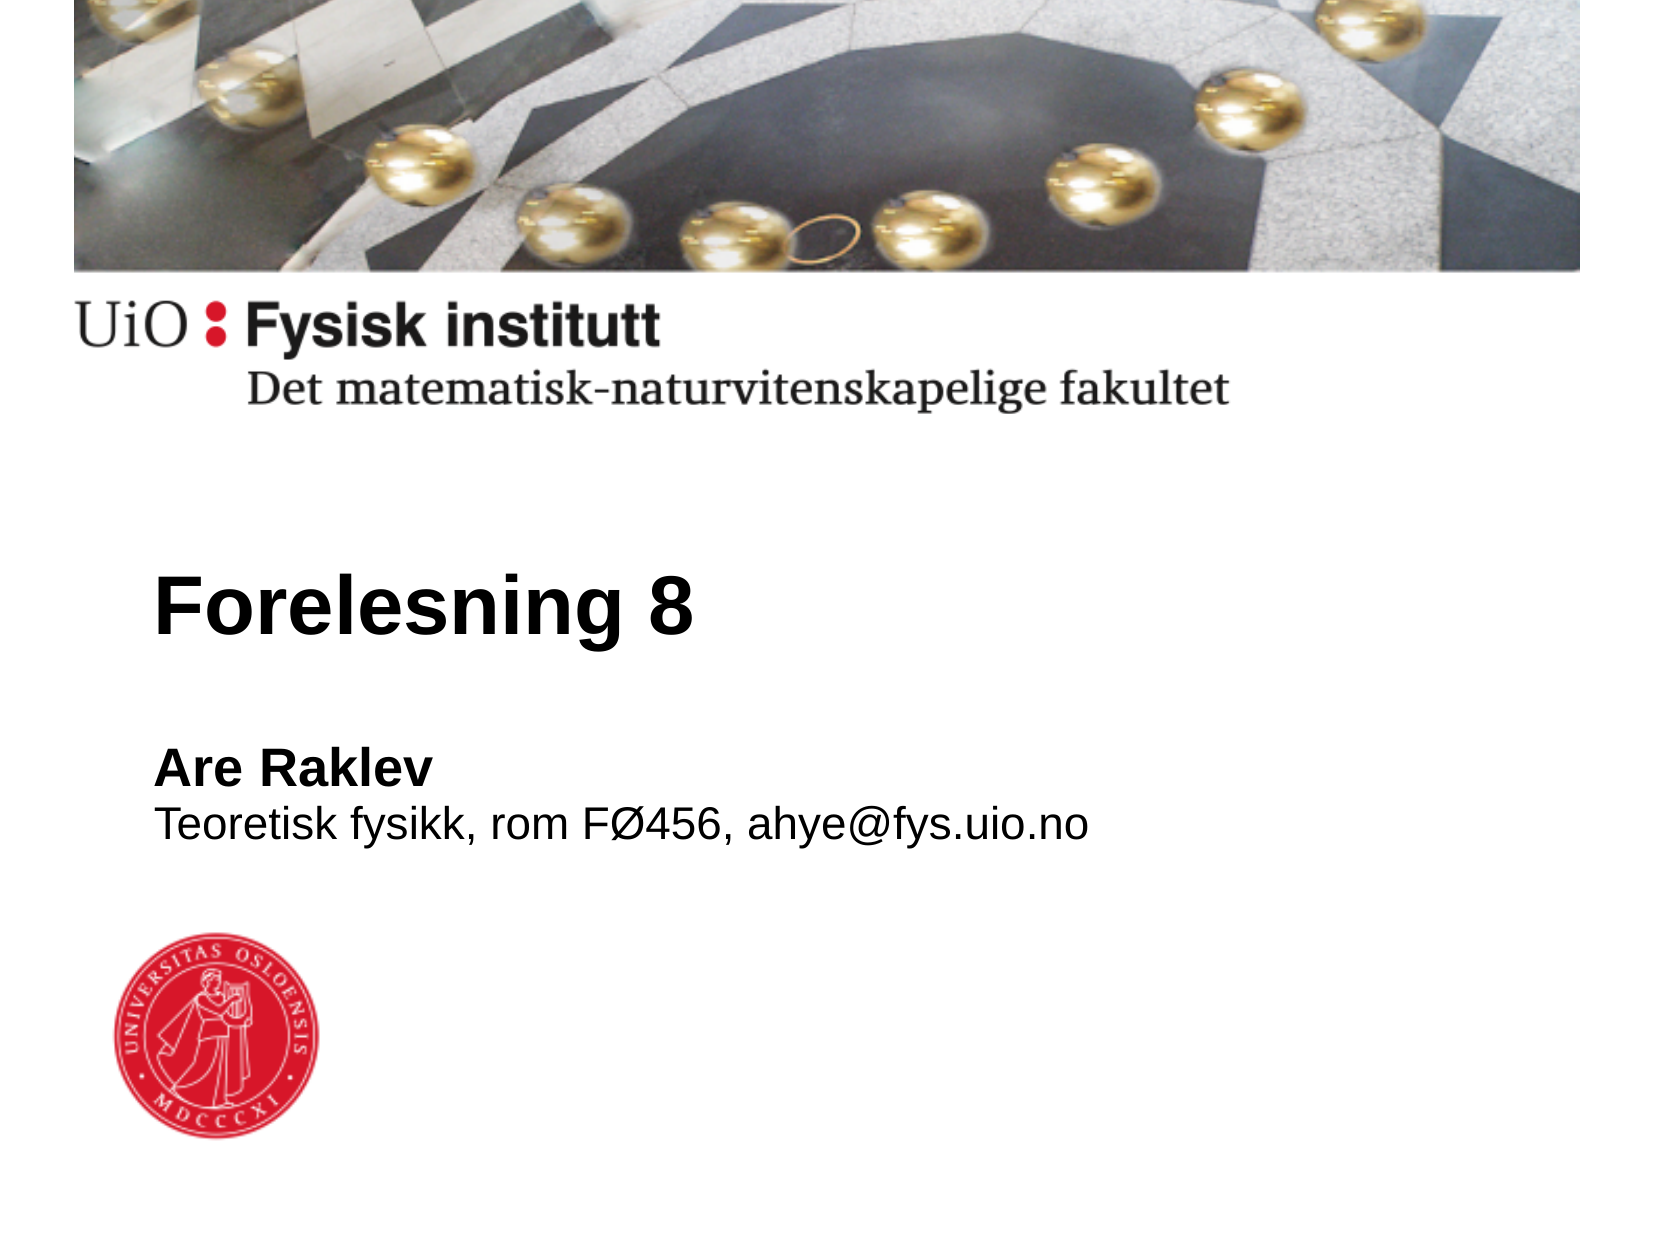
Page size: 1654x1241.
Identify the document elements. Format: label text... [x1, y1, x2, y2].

picture [72, 292, 1238, 420]
picture [109, 927, 326, 1147]
subtitle Forelesning 8 [153, 545, 1418, 666]
title Are Raklev Teoretisk fysikk, rom FØ456, ahye@fys.uio.no [153, 725, 1500, 862]
picture [74, 0, 1580, 280]
